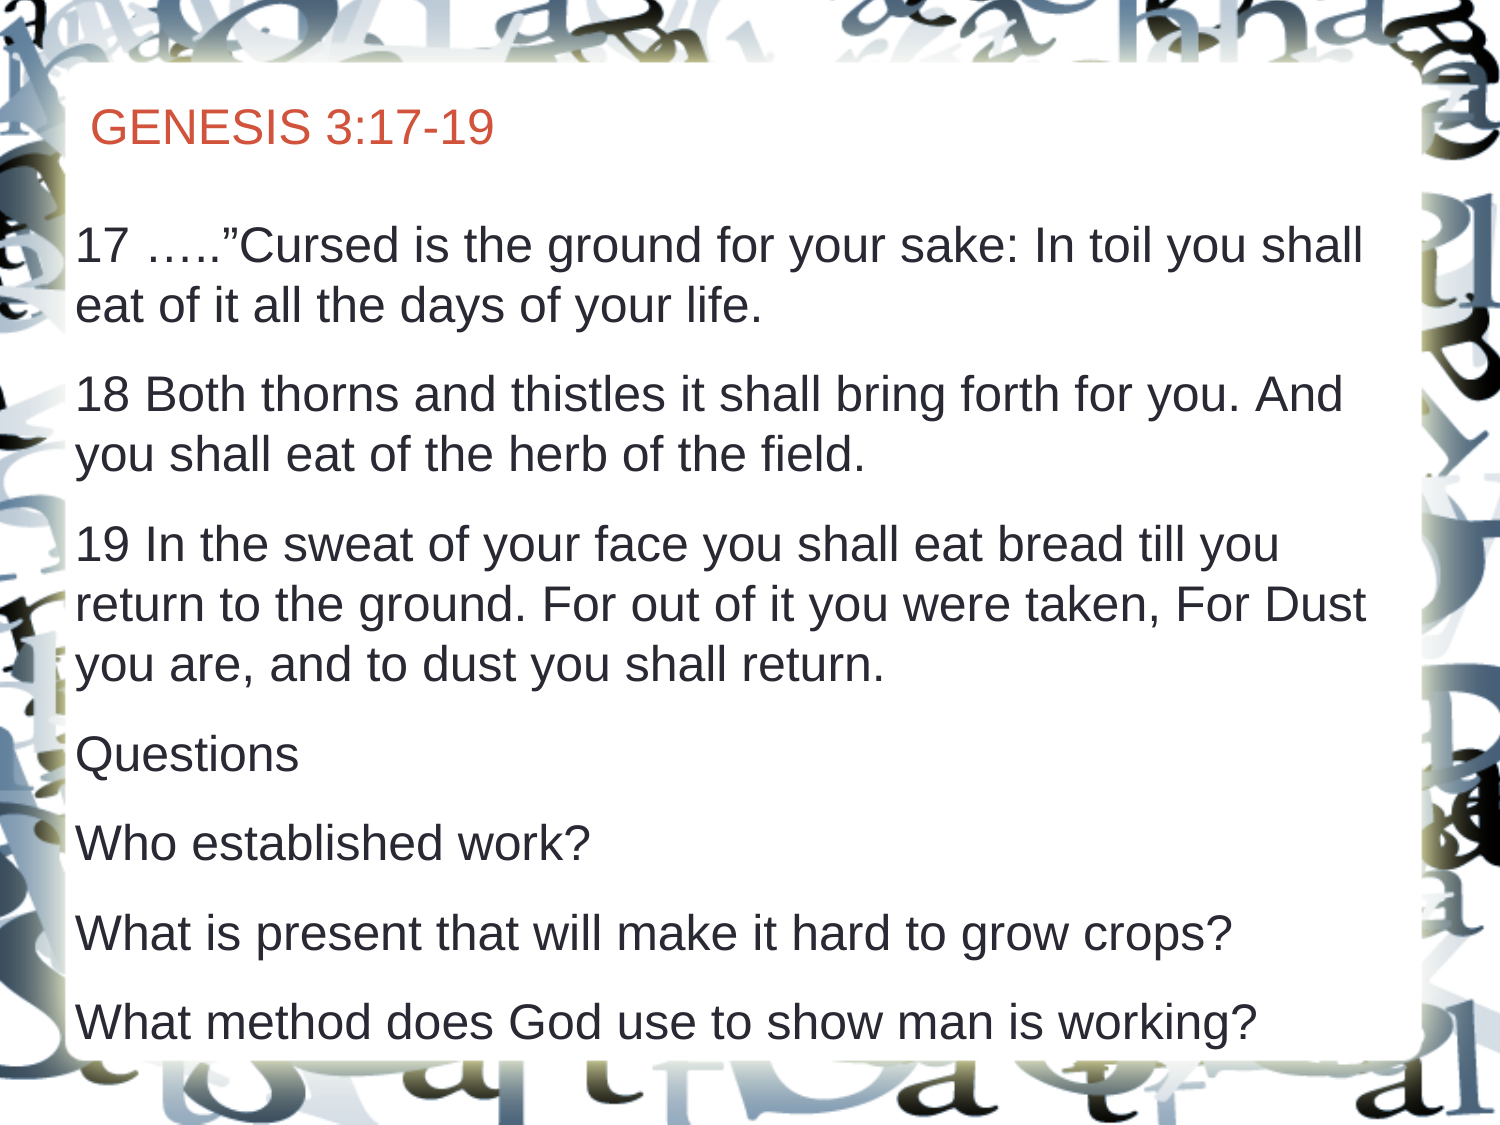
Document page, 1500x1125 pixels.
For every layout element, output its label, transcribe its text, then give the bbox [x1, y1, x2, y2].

list 17 …..”Cursed is the ground for your sake: In toil you shall eat of it all the days of your life. 18 Both thorns and thistles it shall bring forth for you. And you shall eat of the herb of the field. 19 In the sweat of your face you shall eat bread till you return to the ground. For out of it you were taken, For Dust you are, and to dust you shall return. Questions Who established work? What is present that will make it hard to grow crops? What method does God use to show man is working? [60, 205, 1411, 1006]
picture [0, 0, 1500, 1125]
title GENESIS 3:17-19 [75, 87, 1425, 250]
